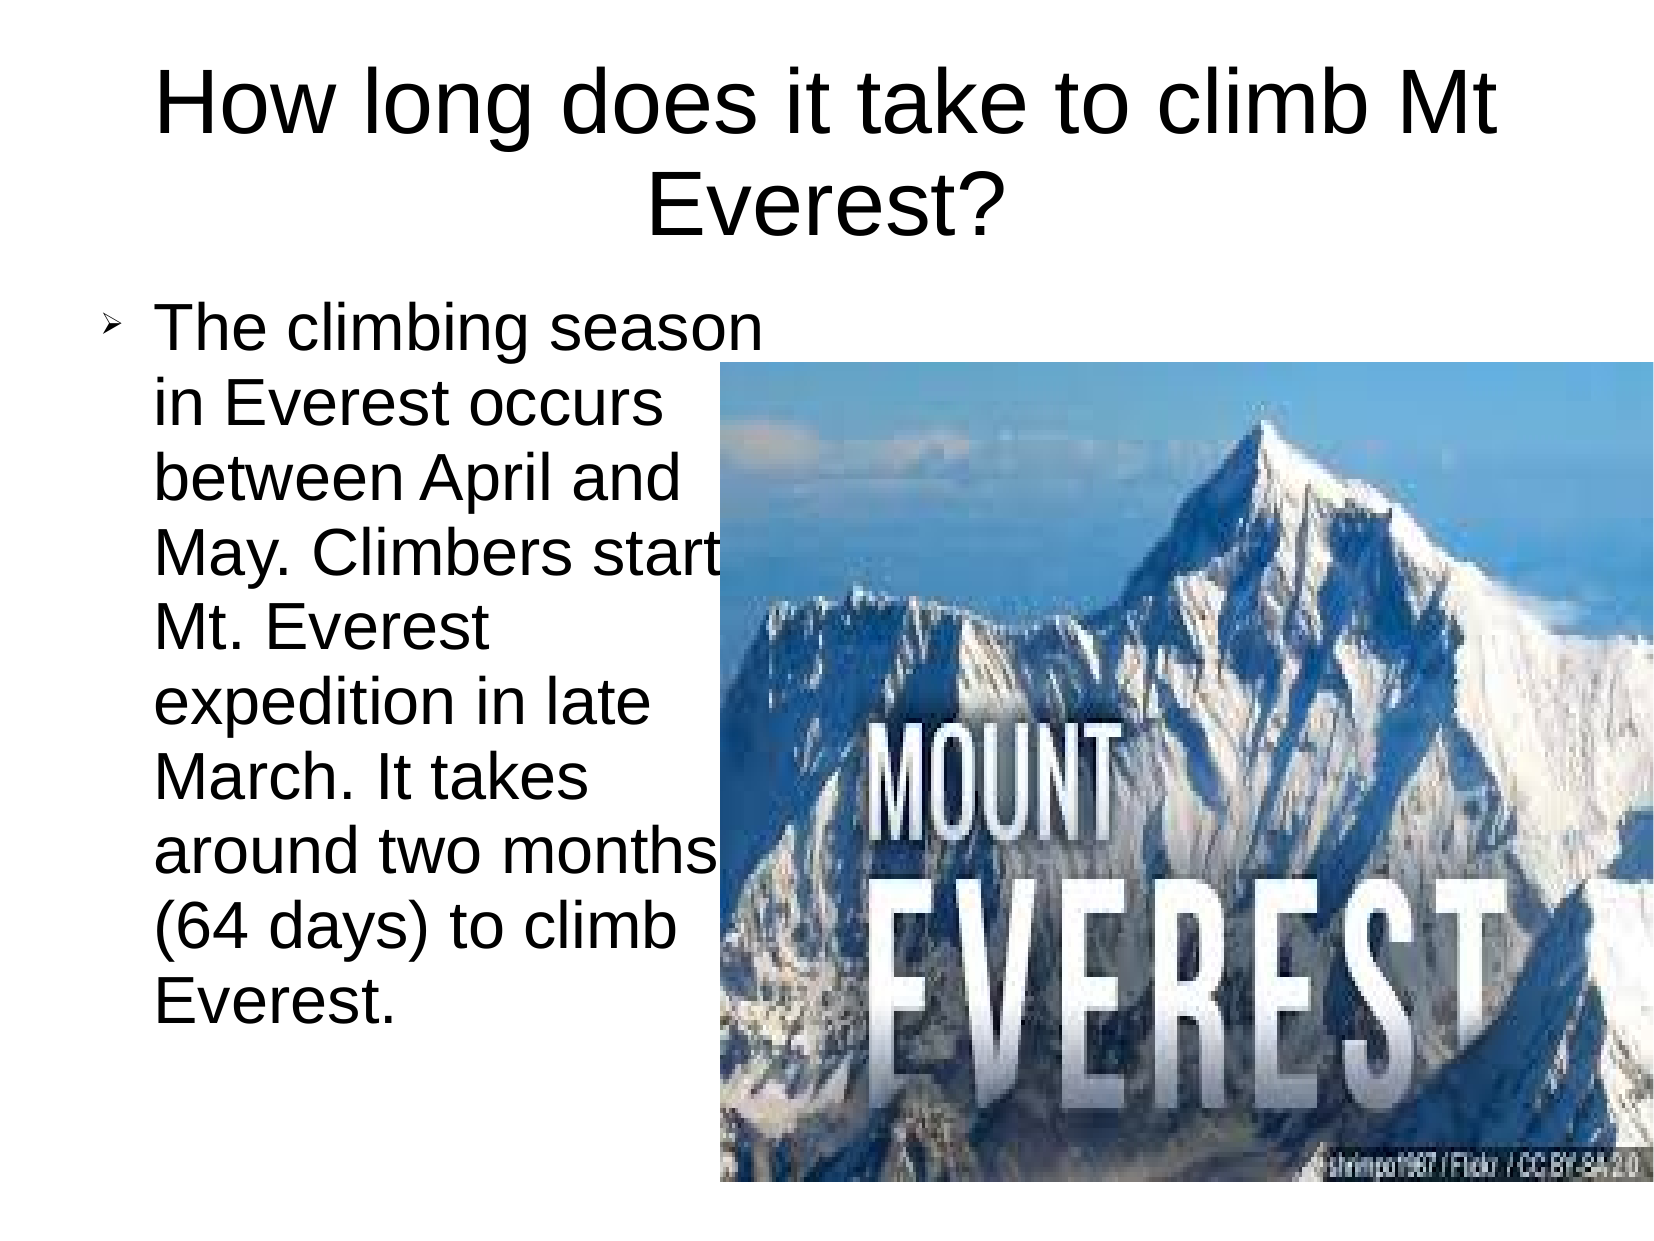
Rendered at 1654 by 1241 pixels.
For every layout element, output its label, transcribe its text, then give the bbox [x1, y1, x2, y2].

title How long does it take to climb Mt Everest? [82, 49, 1571, 257]
list The climbing season in Everest occurs between April and May. Climbers start Mt. Everest expedition in late March. It takes around two months (64 days) to climb Everest. [82, 290, 809, 1109]
picture [720, 362, 1654, 1182]
